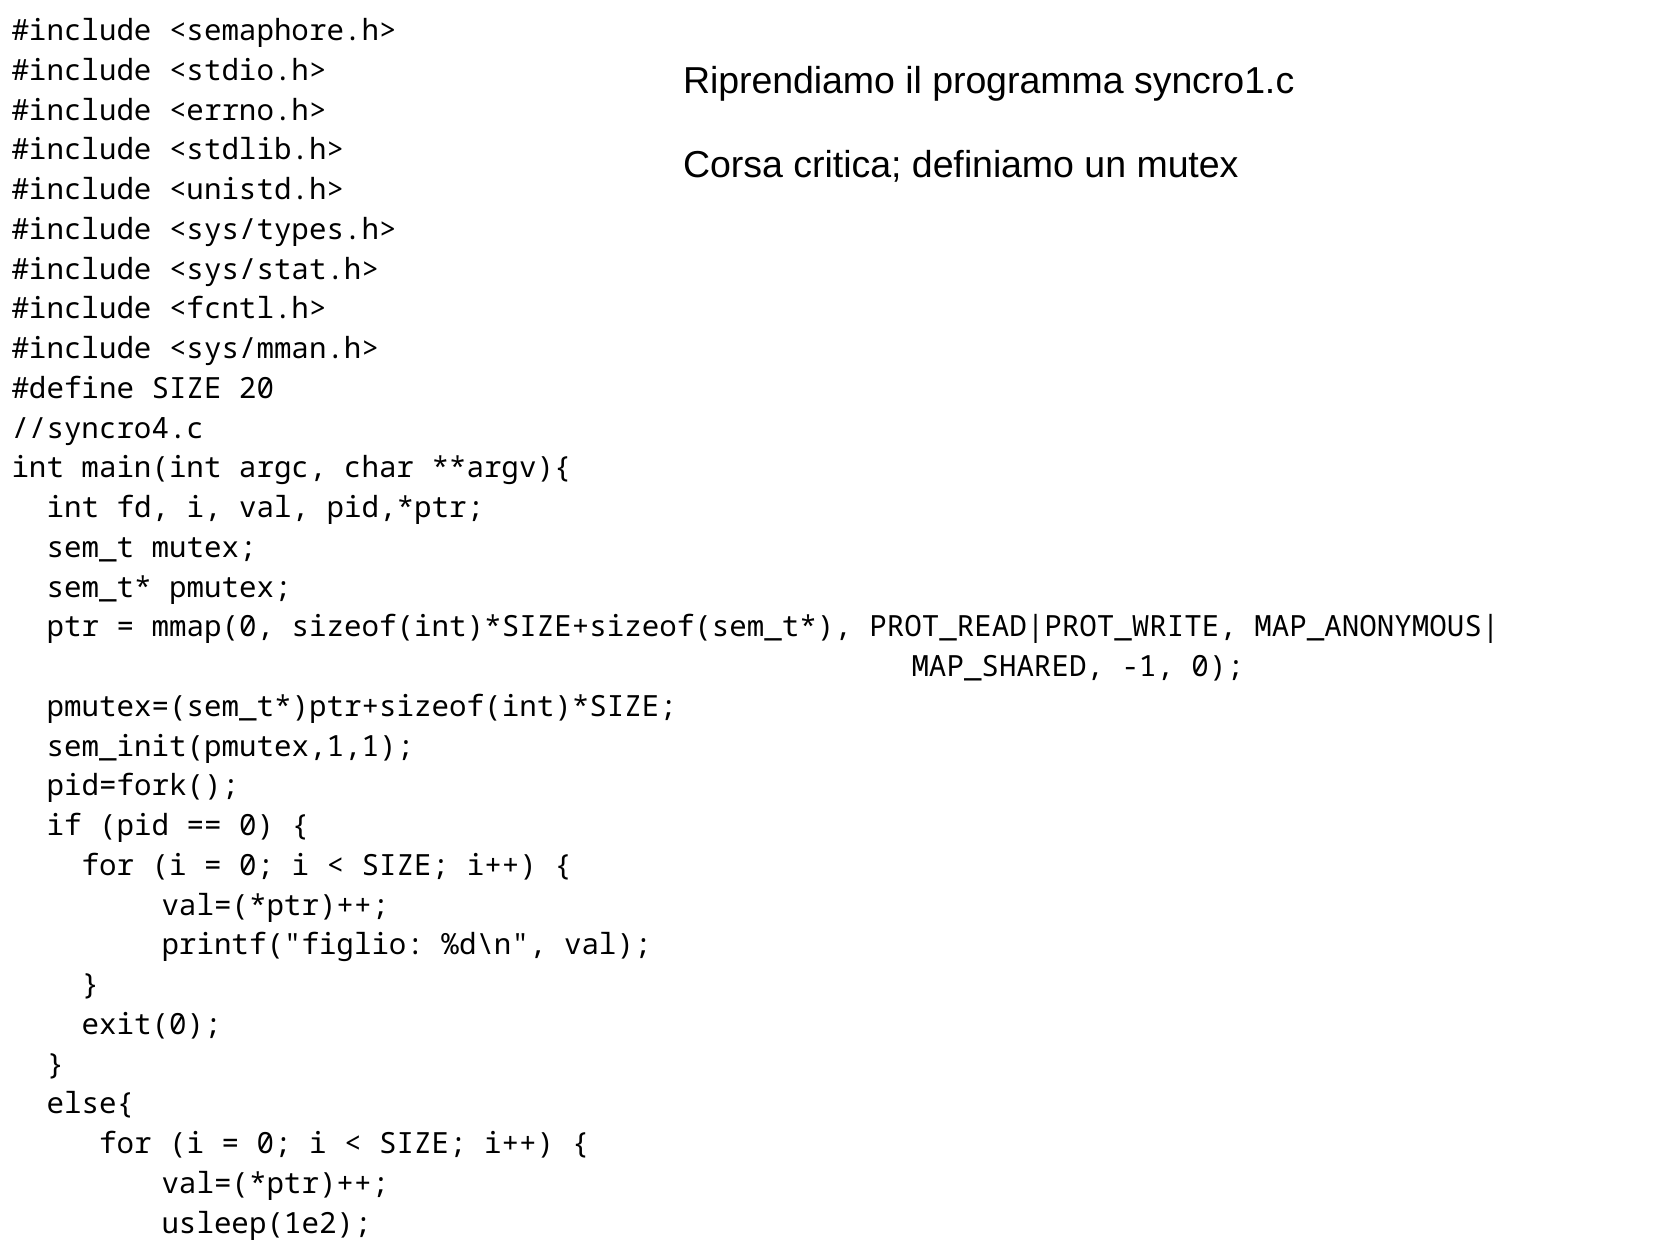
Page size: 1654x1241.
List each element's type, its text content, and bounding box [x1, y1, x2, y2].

text_box Riprendiamo il programma syncro1.c Corsa critica; definiamo un mutex [668, 52, 1626, 193]
text_box #include <semaphore.h> #include <stdio.h> #include <errno.h> #include <stdlib.h> #include <unistd.h> #include <sys/types.h> #include <sys/stat.h> #include <fcntl.h> #include <sys/mman.h> #define SIZE 20 //syncro4.c int main(int argc, char **argv){ int fd, i, val, pid,*ptr; sem_t mutex; sem_t* pmutex; ptr = mmap(0, sizeof(int)*SIZE+sizeof(sem_t*), PROT_READ|PROT_WRITE, MAP_ANONYMOUS| MAP_SHARED, -1, 0); pmutex=(sem_t*)ptr+sizeof(int)*SIZE; sem_init(pmutex,1,1); pid=fork(); if (pid == 0) { for (i = 0; i < SIZE; i++) { val=(*ptr)++; printf("figlio: %d\n", val); } exit(0); } else{ for (i = 0; i < SIZE; i++) { val=(*ptr)++; usleep(1e2); printf("padre: %d\n", val); } } wait(); return(0); } [0, 2, 1654, 1241]
